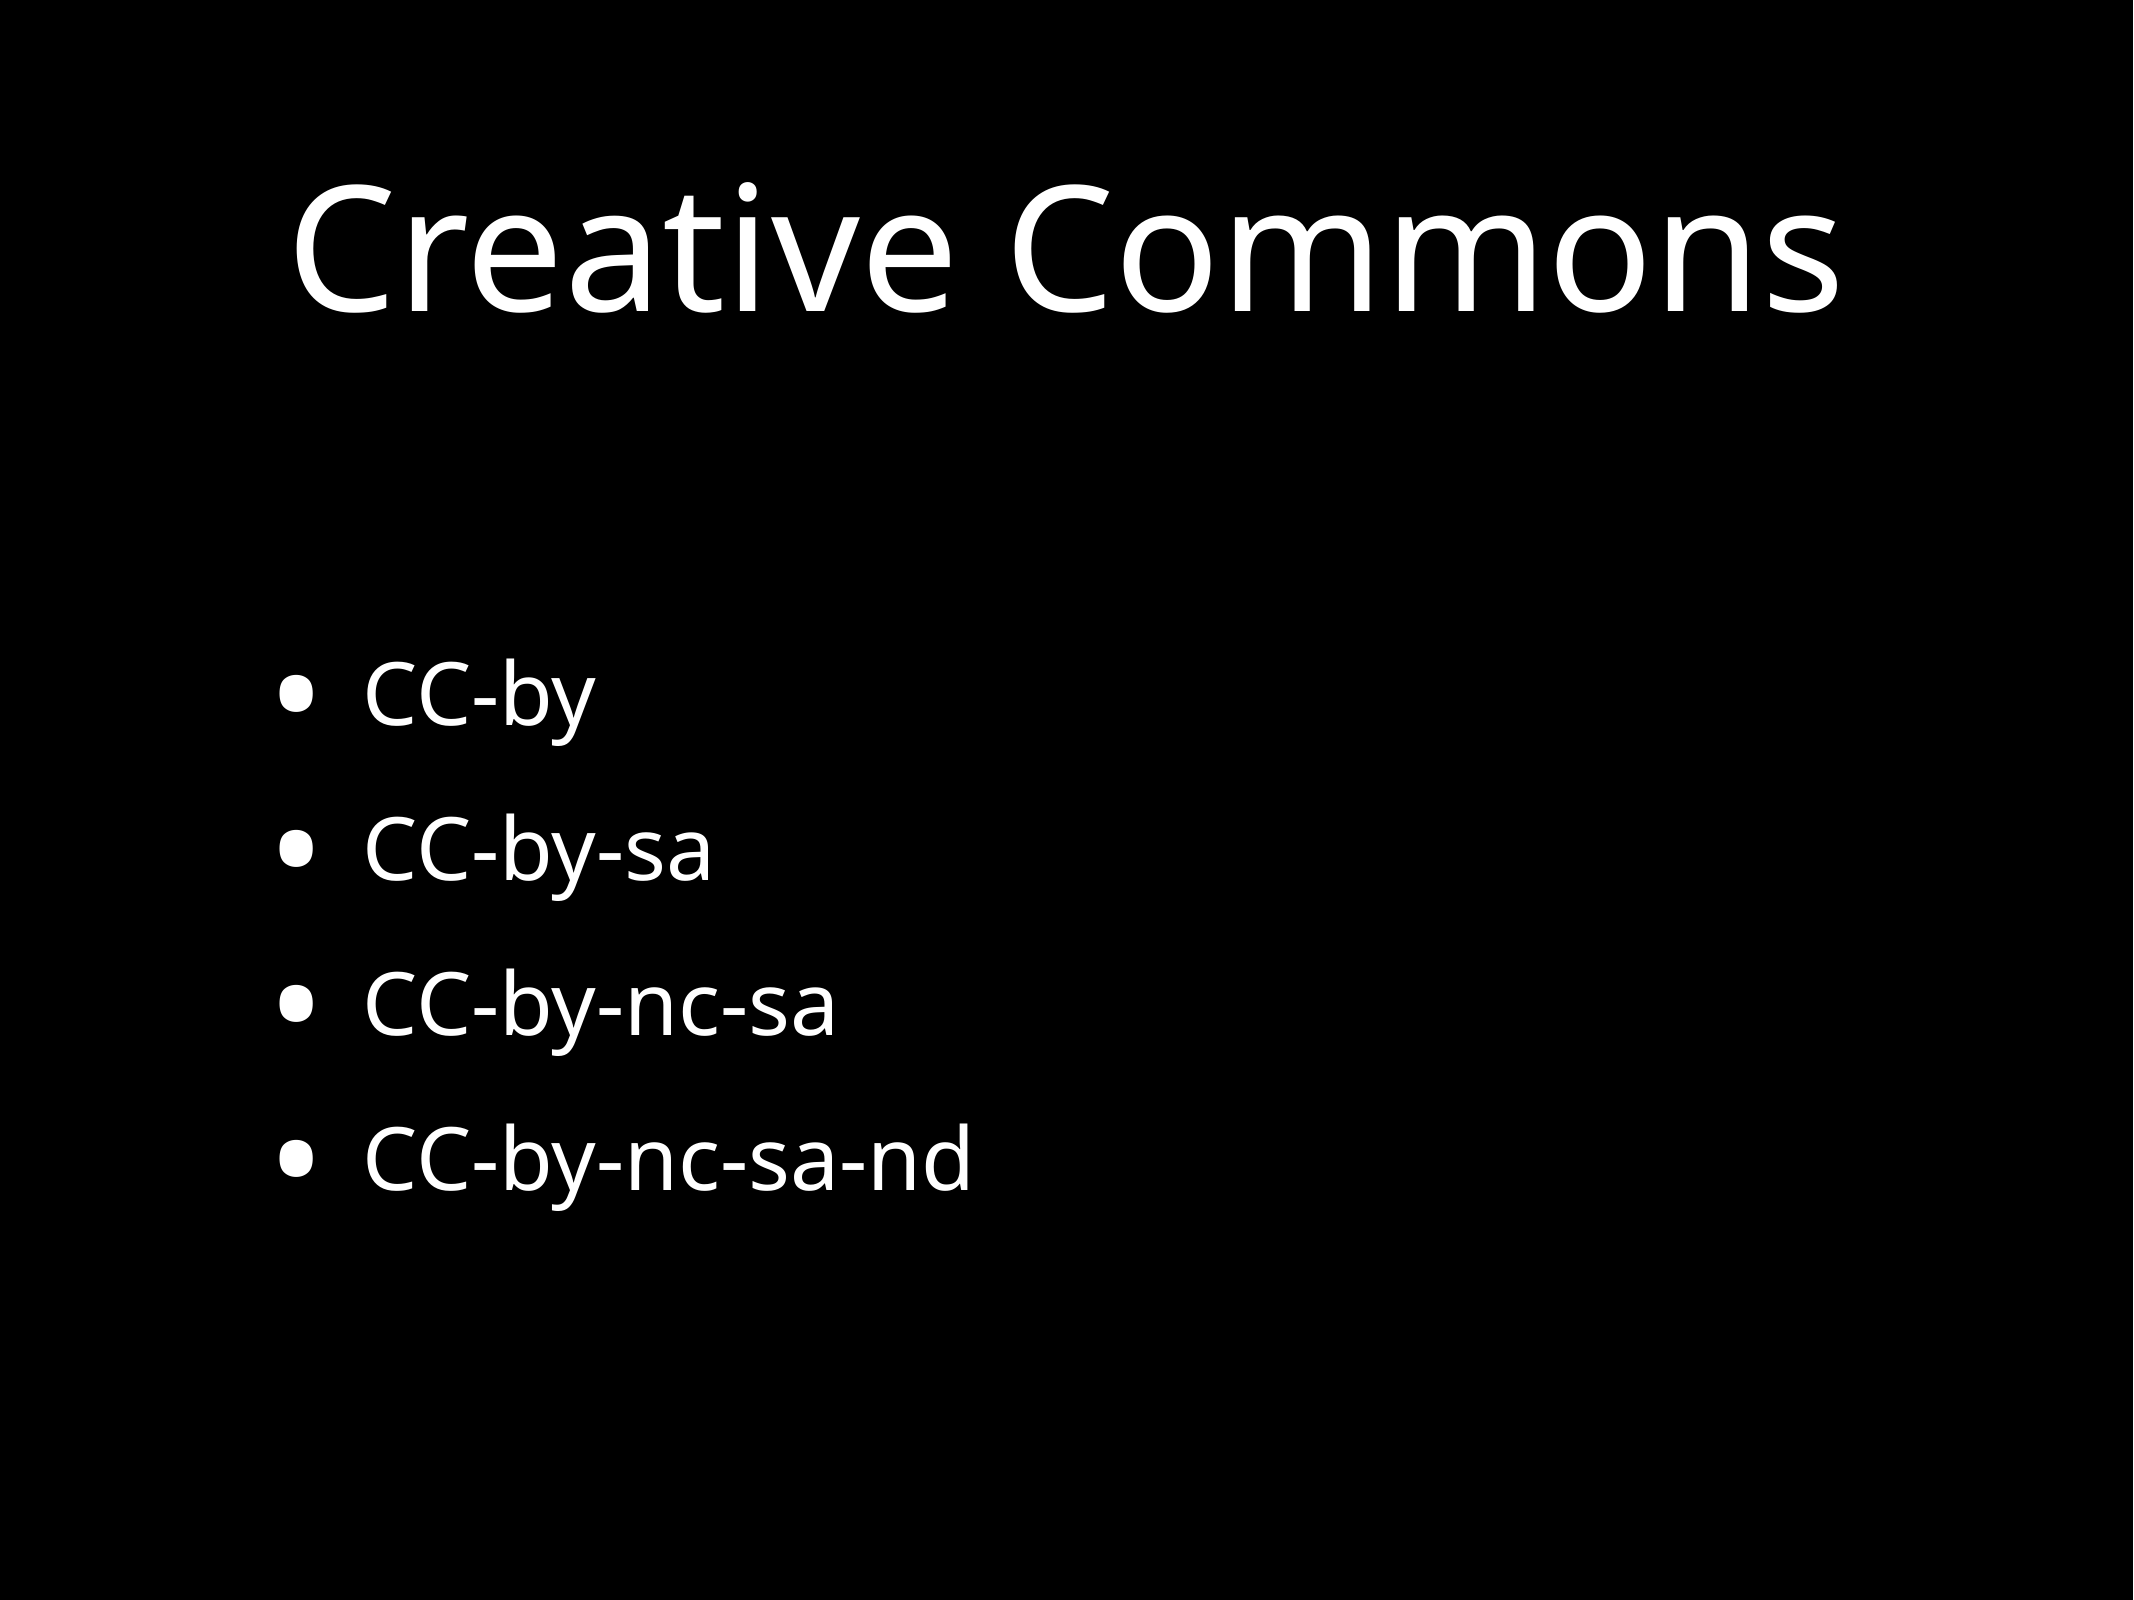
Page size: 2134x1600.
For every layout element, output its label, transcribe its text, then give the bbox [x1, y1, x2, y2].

list CC-by CC-by-sa CC-by-nc-sa CC-by-nc-sa-nd [208, 454, 1925, 1392]
title Creative Commons [208, 41, 1925, 442]
